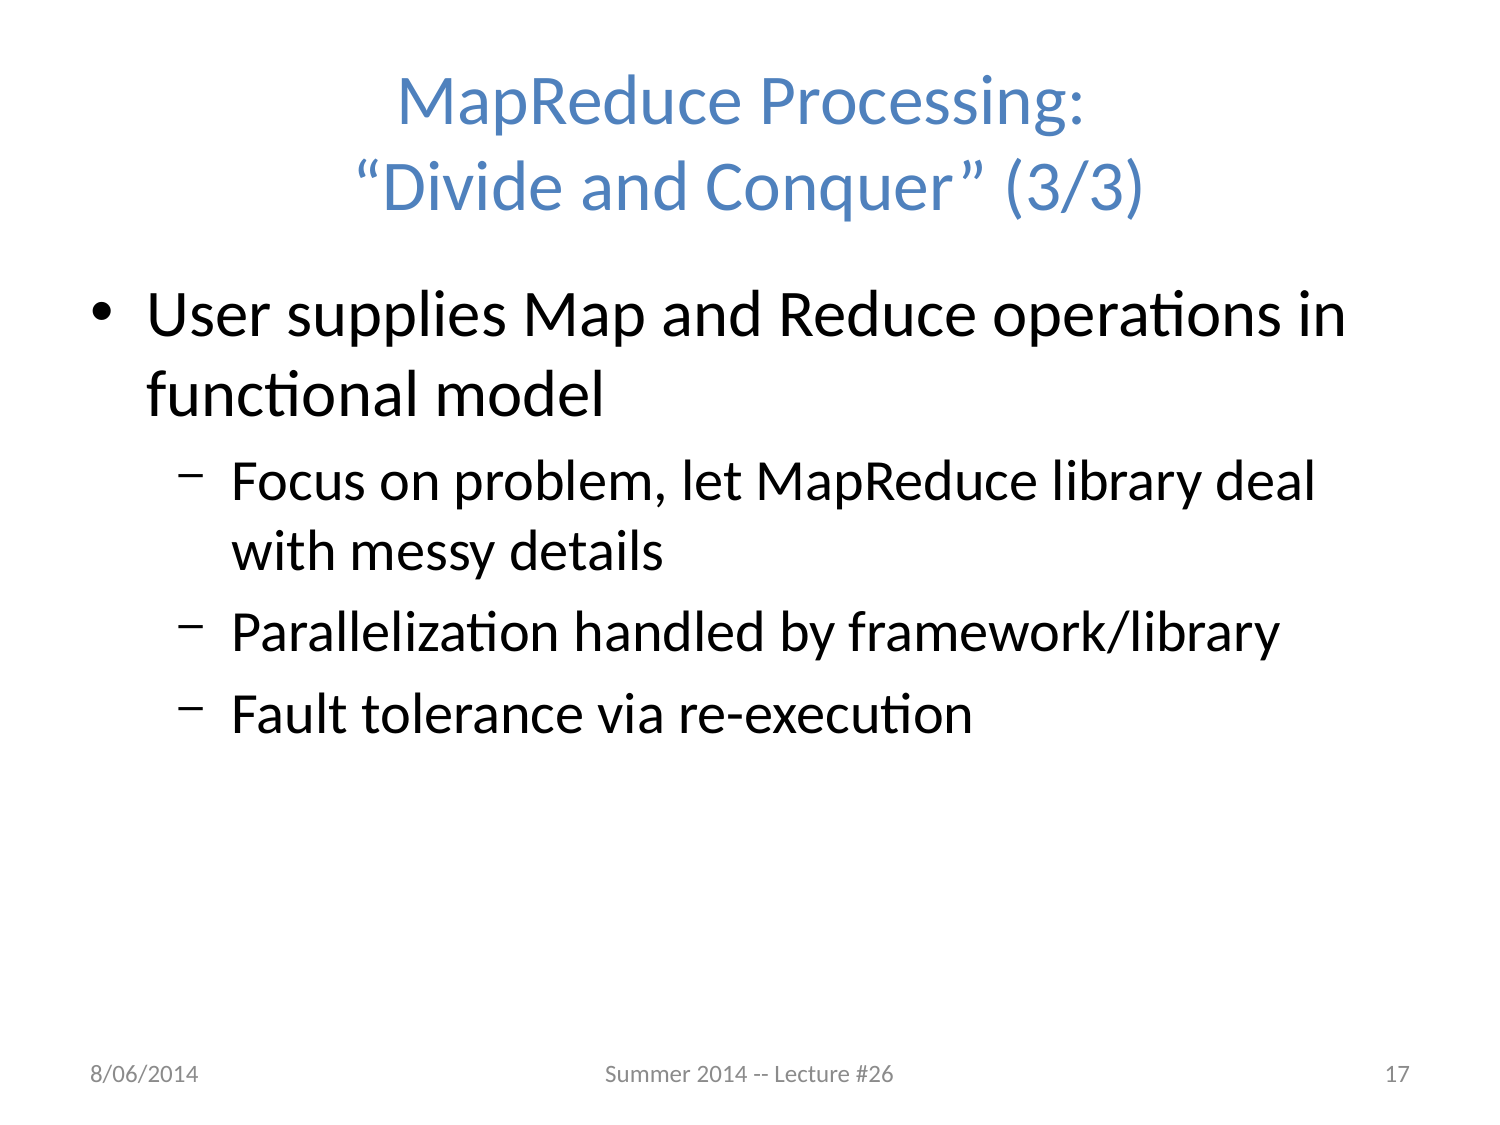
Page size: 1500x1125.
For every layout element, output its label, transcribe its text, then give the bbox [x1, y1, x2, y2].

slide_number 8/06/2014 [75, 1042, 425, 1103]
slide_number <number> [1074, 1042, 1425, 1103]
footer Summer 2014 -- Lecture #26 [512, 1042, 988, 1103]
title MapReduce Processing: “Divide and Conquer” (3/3) [75, 45, 1425, 233]
list User supplies Map and Reduce operations in functional model Focus on problem, let MapReduce library deal with messy details Parallelization handled by framework/library Fault tolerance via re-execution [75, 262, 1425, 1073]
